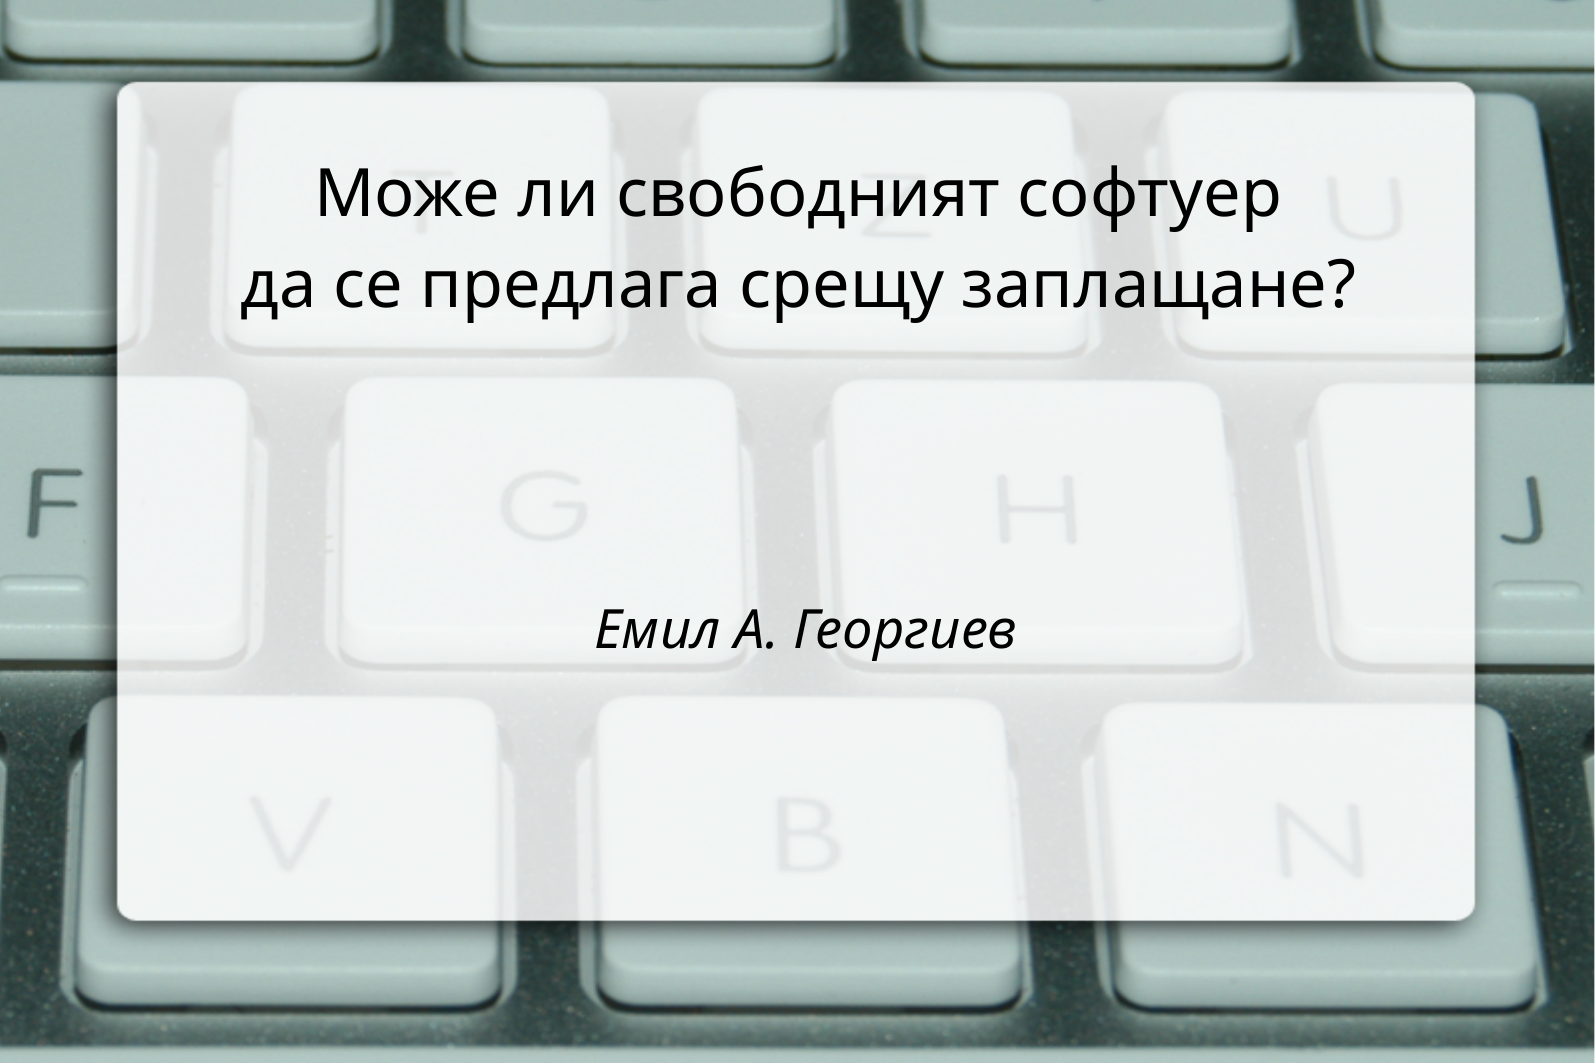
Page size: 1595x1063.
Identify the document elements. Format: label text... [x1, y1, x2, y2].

title Може ли свободният софтуер да се предлага срещу заплащане? [118, 147, 1480, 325]
subtitle Емил А. Георгиев [135, 324, 1477, 995]
picture [0, 0, 1595, 1063]
